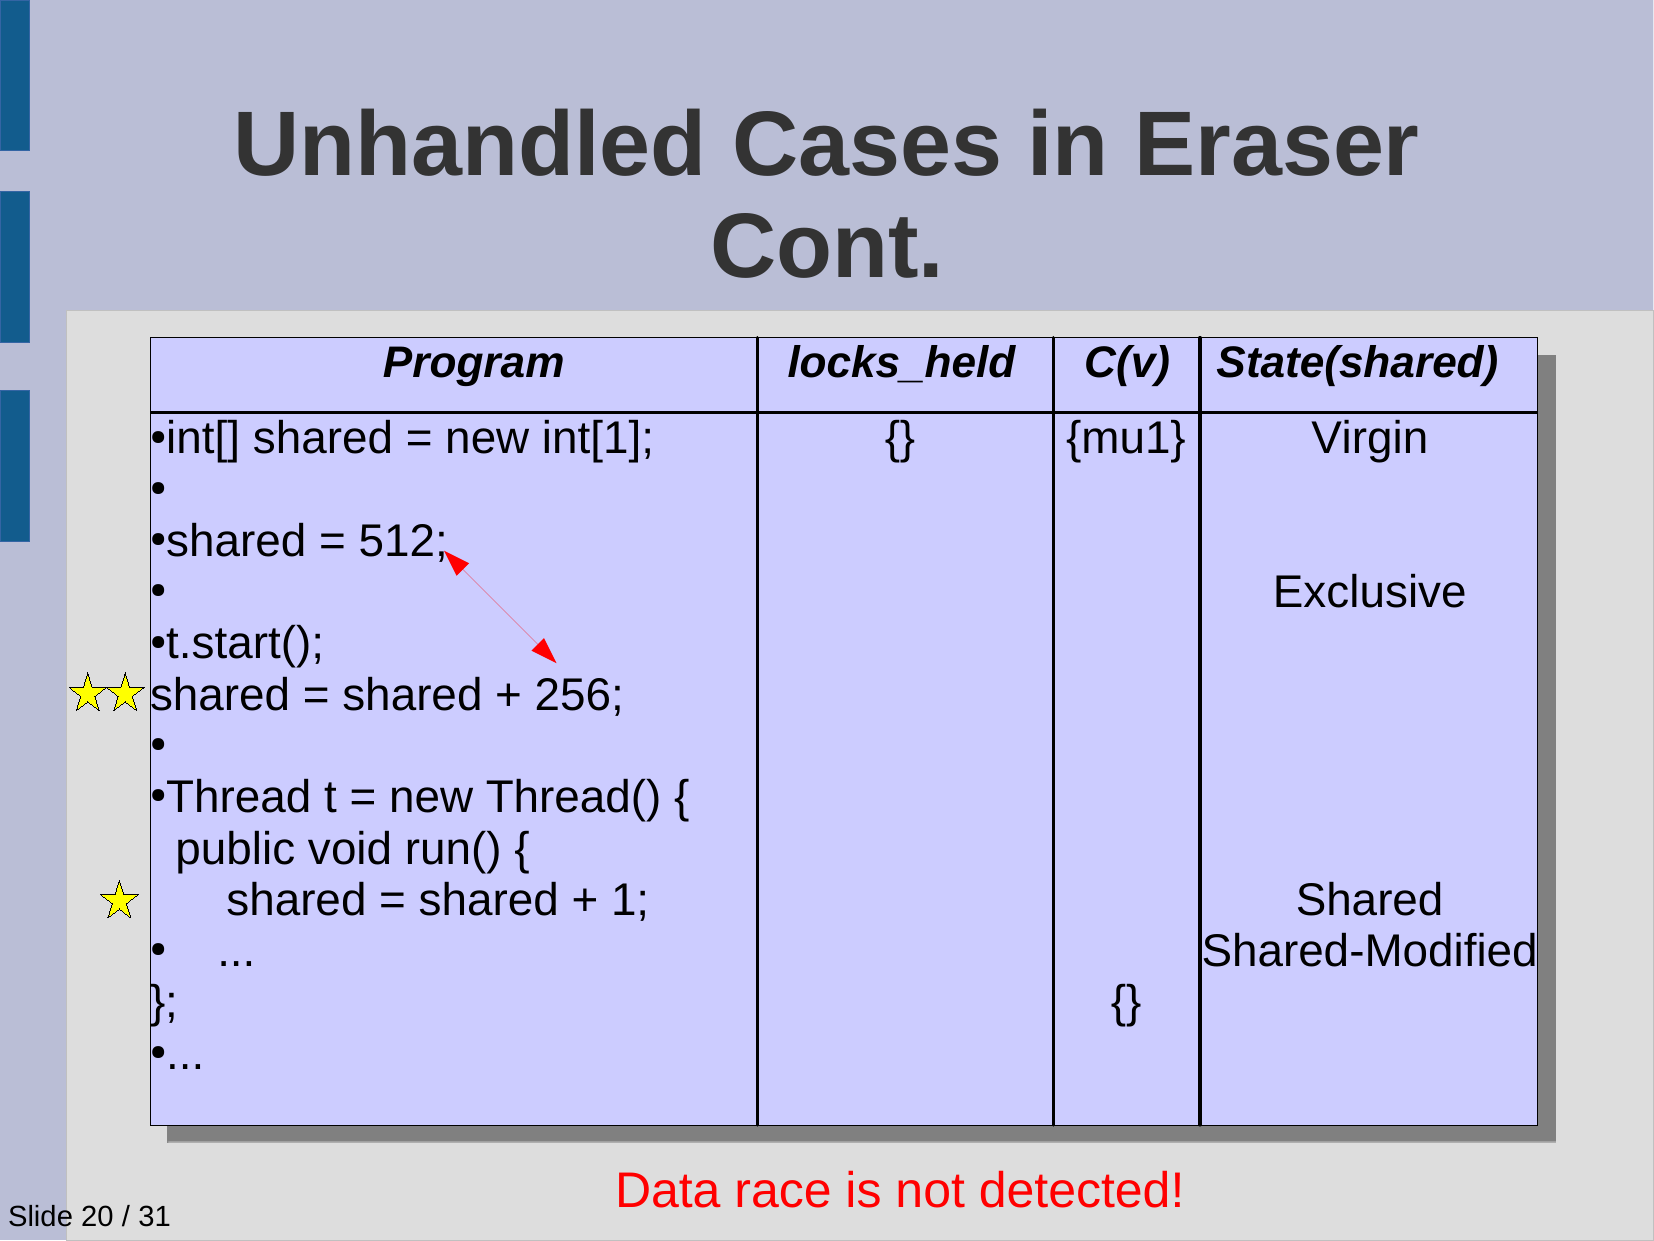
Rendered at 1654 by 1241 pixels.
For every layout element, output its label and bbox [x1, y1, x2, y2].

text_box [150, 414, 1538, 1126]
text_box [69, 672, 145, 711]
text_box [150, 337, 1538, 411]
text_box [100, 880, 139, 918]
